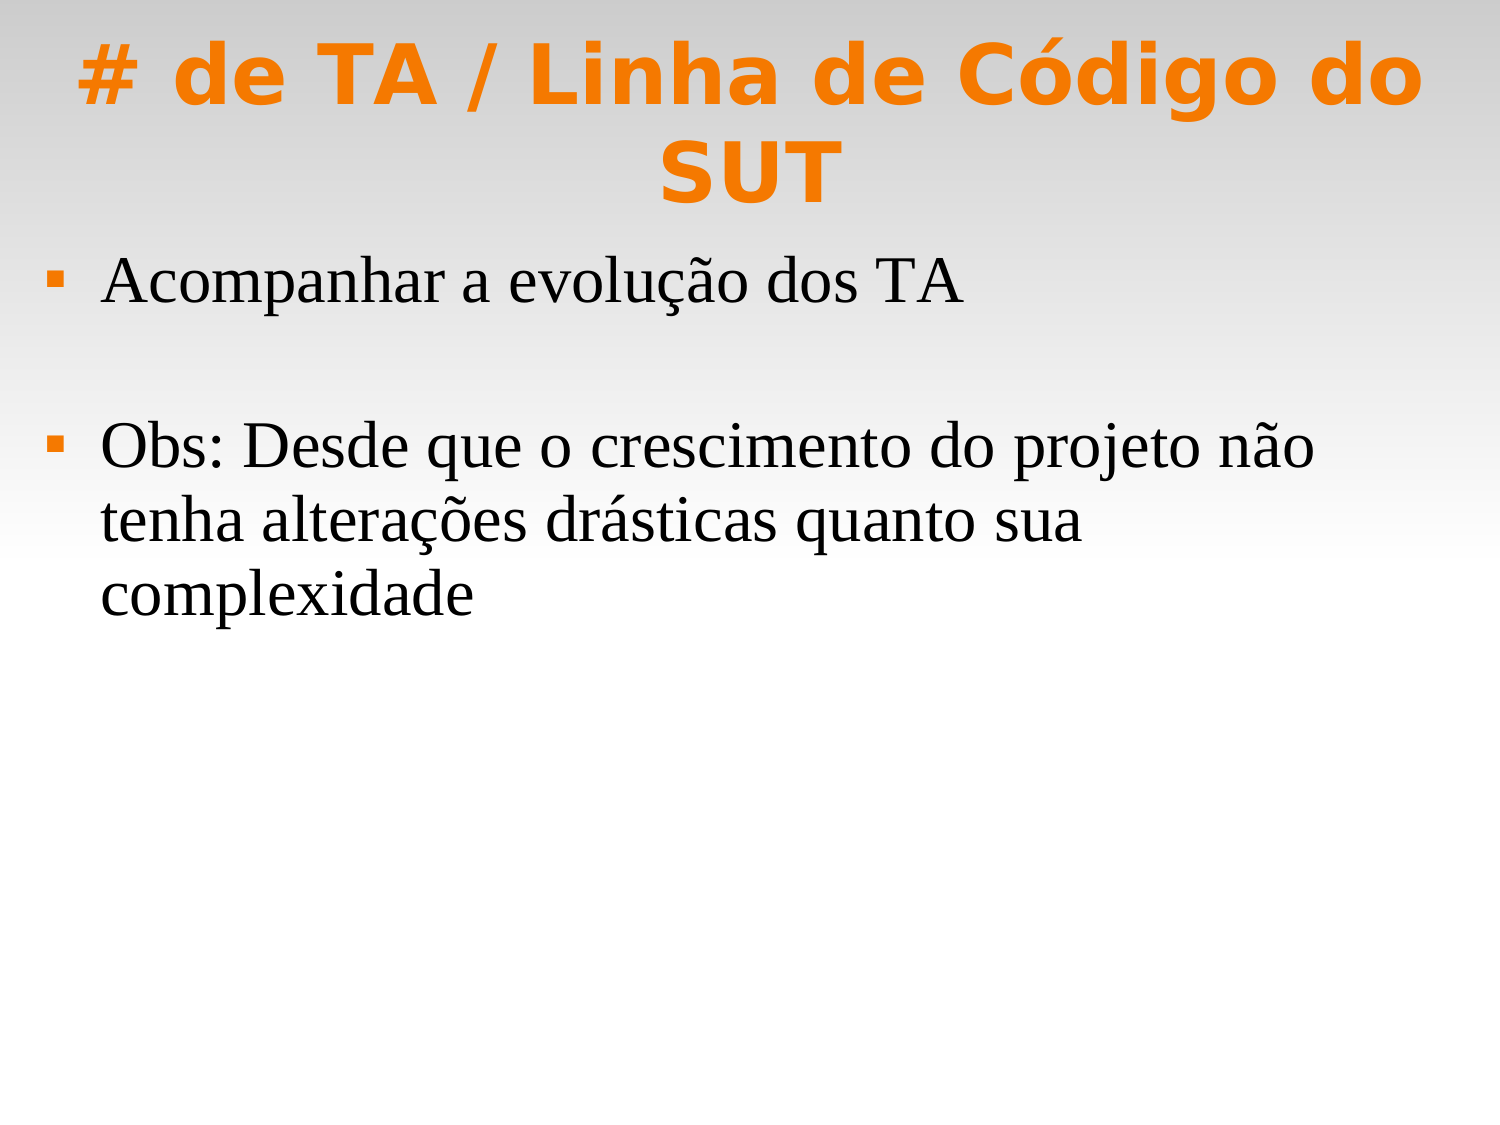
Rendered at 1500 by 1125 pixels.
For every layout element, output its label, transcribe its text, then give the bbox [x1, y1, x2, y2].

title # de TA / Linha de Código do SUT [29, 20, 1471, 230]
list Acompanhar a evolução dos TA Obs: Desde que o crescimento do projeto não tenha alterações drásticas quanto sua complexidade [29, 243, 1471, 1047]
